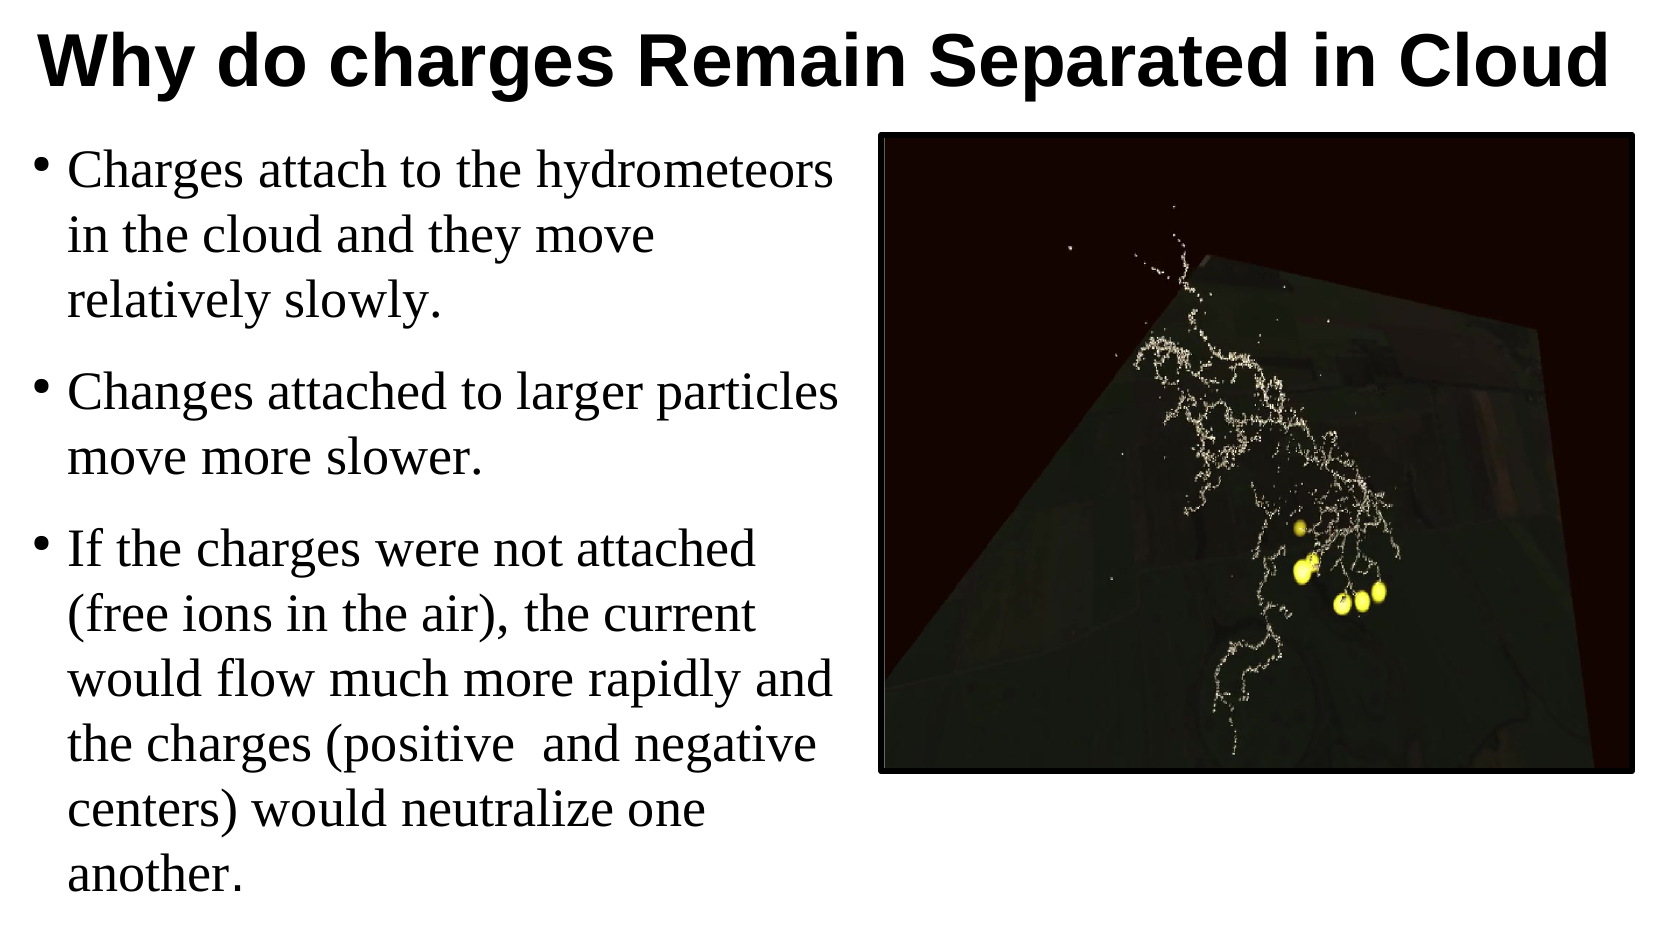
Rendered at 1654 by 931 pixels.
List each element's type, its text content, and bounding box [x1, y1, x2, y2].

picture [884, 137, 1629, 769]
text_box Charges attach to the hydrometeors in the cloud and they move relatively slowly. Changes attached to larger particles move more slower. If the charges were not attached (free ions in the air), the current would flow much more rapidly and the charges (positive and negative centers) would neutralize one another. [4, 126, 869, 910]
title Why do charges Remain Separated in Cloud [0, 5, 1654, 107]
